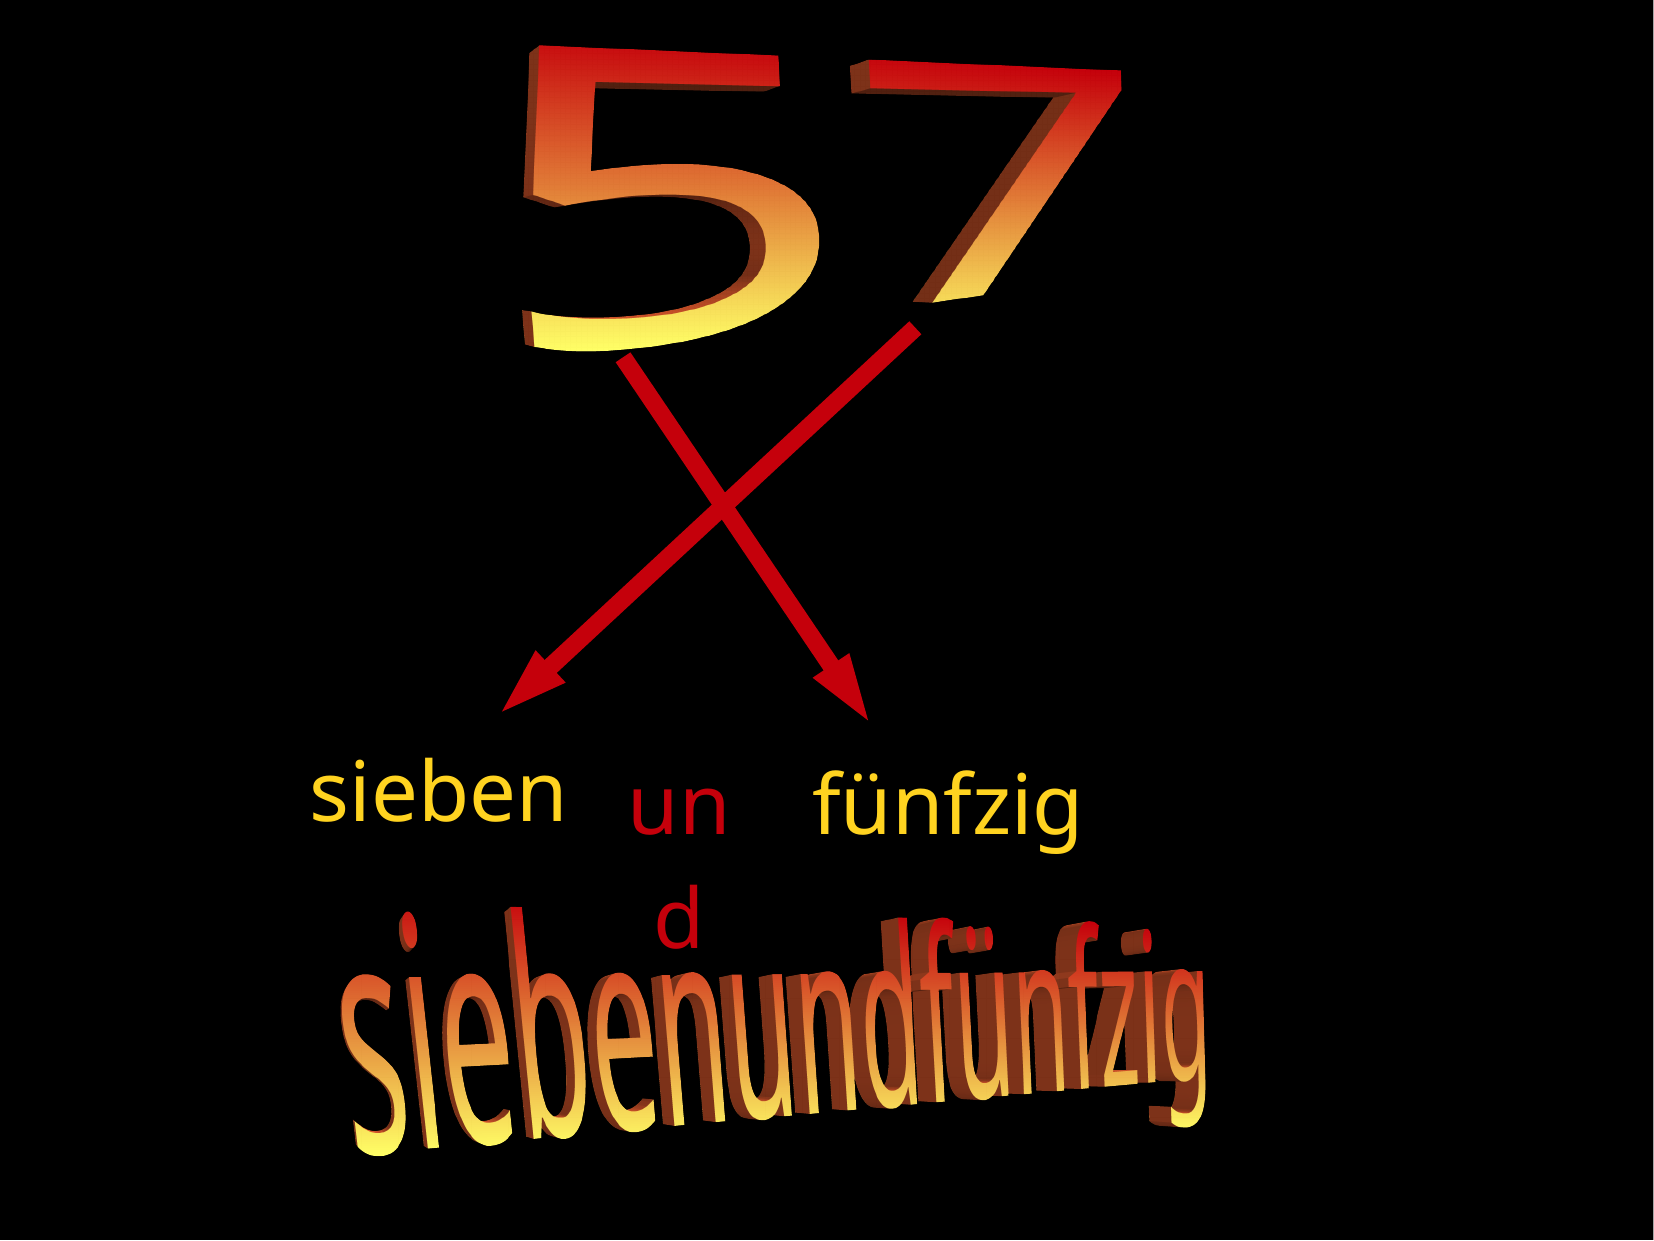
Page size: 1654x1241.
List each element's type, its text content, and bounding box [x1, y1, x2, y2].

text_box fünfzig [797, 738, 1152, 870]
text_box und [590, 738, 768, 870]
text_box sieben [295, 725, 591, 857]
